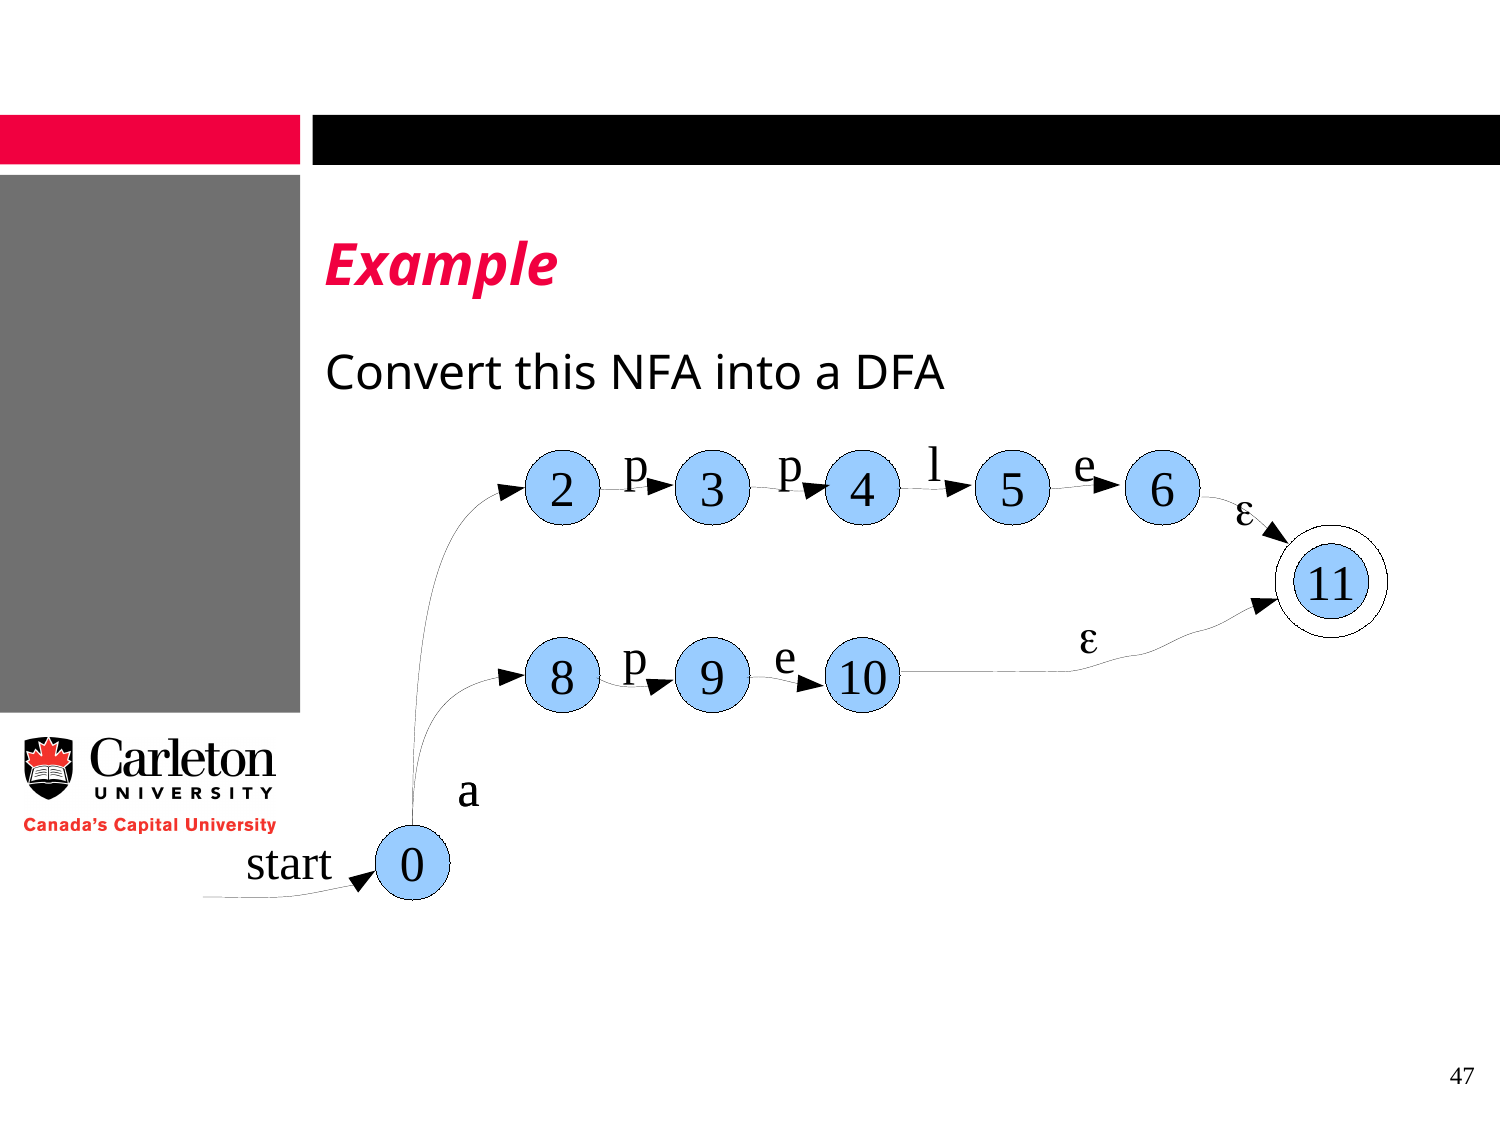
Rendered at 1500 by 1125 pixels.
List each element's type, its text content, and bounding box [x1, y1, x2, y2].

title Example [324, 187, 1450, 324]
list Convert this NFA into a DFA [324, 324, 1450, 1036]
picture [24, 737, 276, 834]
